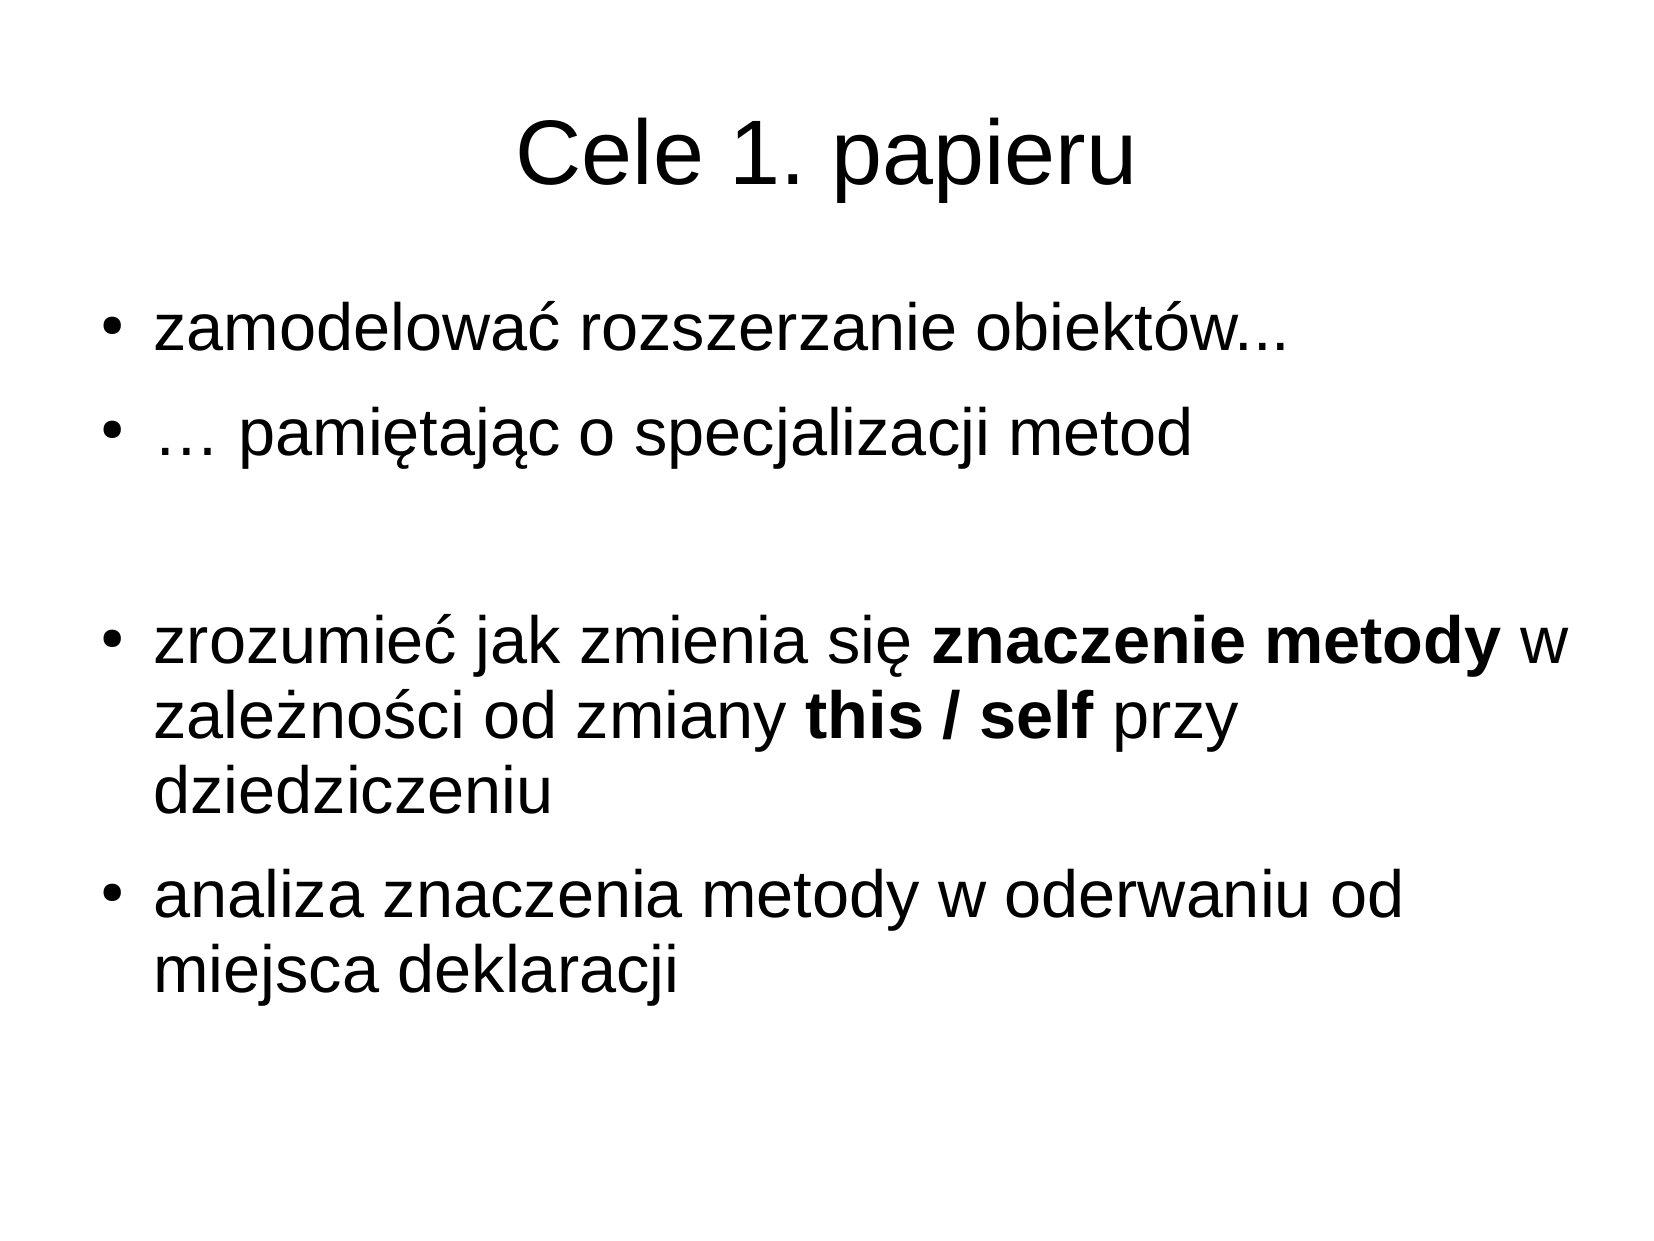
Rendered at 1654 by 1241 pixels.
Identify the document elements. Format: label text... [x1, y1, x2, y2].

title Cele 1. papieru [82, 49, 1571, 257]
list zamodelować rozszerzanie obiektów... … pamiętając o specjalizacji metod zrozumieć jak zmienia się znaczenie metody w zależności od zmiany this / self przy dziedziczeniu analiza znaczenia metody w oderwaniu od miejsca deklaracji [82, 290, 1571, 1109]
